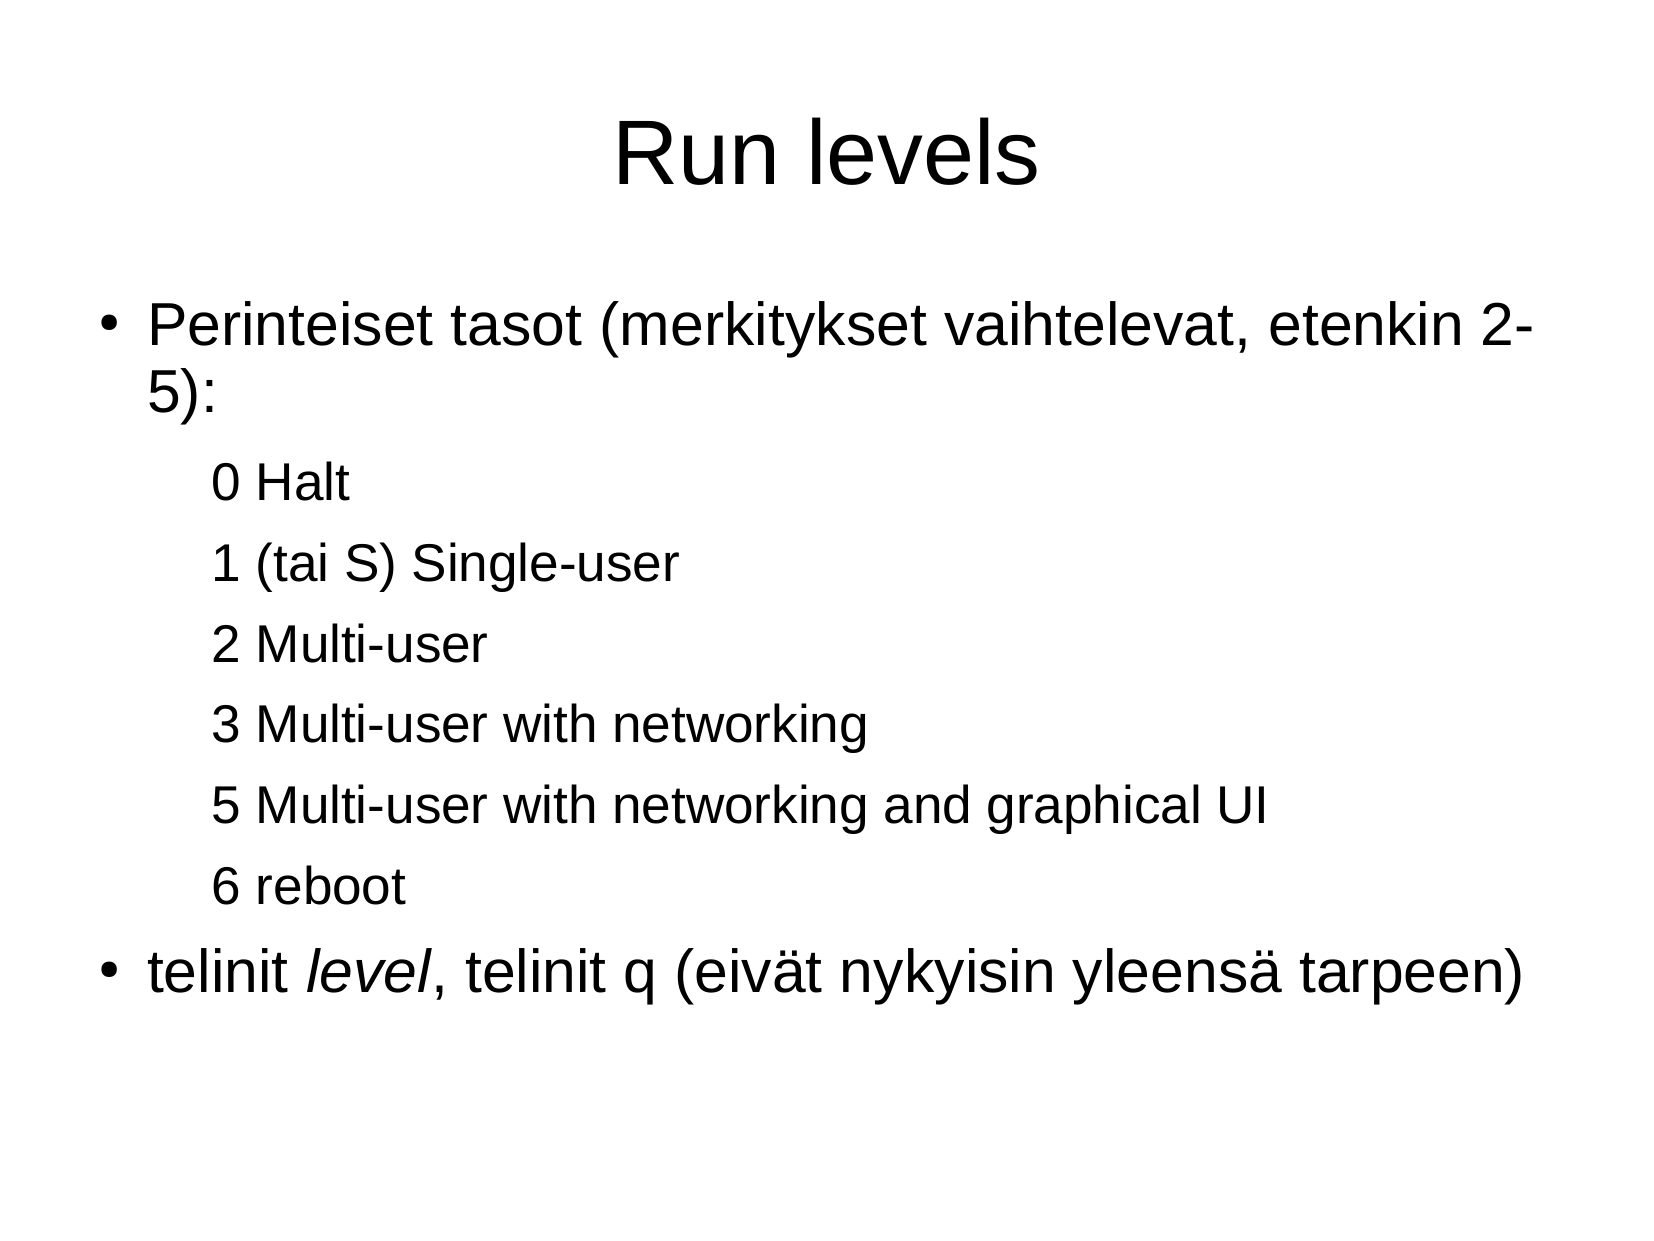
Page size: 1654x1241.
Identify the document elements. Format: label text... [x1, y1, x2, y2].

list Perinteiset tasot (merkitykset vaihtelevat, etenkin 2-5): 0 Halt 1 (tai S) Single-user 2 Multi-user 3 Multi-user with networking 5 Multi-user with networking and graphical UI 6 reboot telinit level, telinit q (eivät nykyisin yleensä tarpeen) [82, 290, 1571, 1010]
title Run levels [82, 49, 1571, 257]
